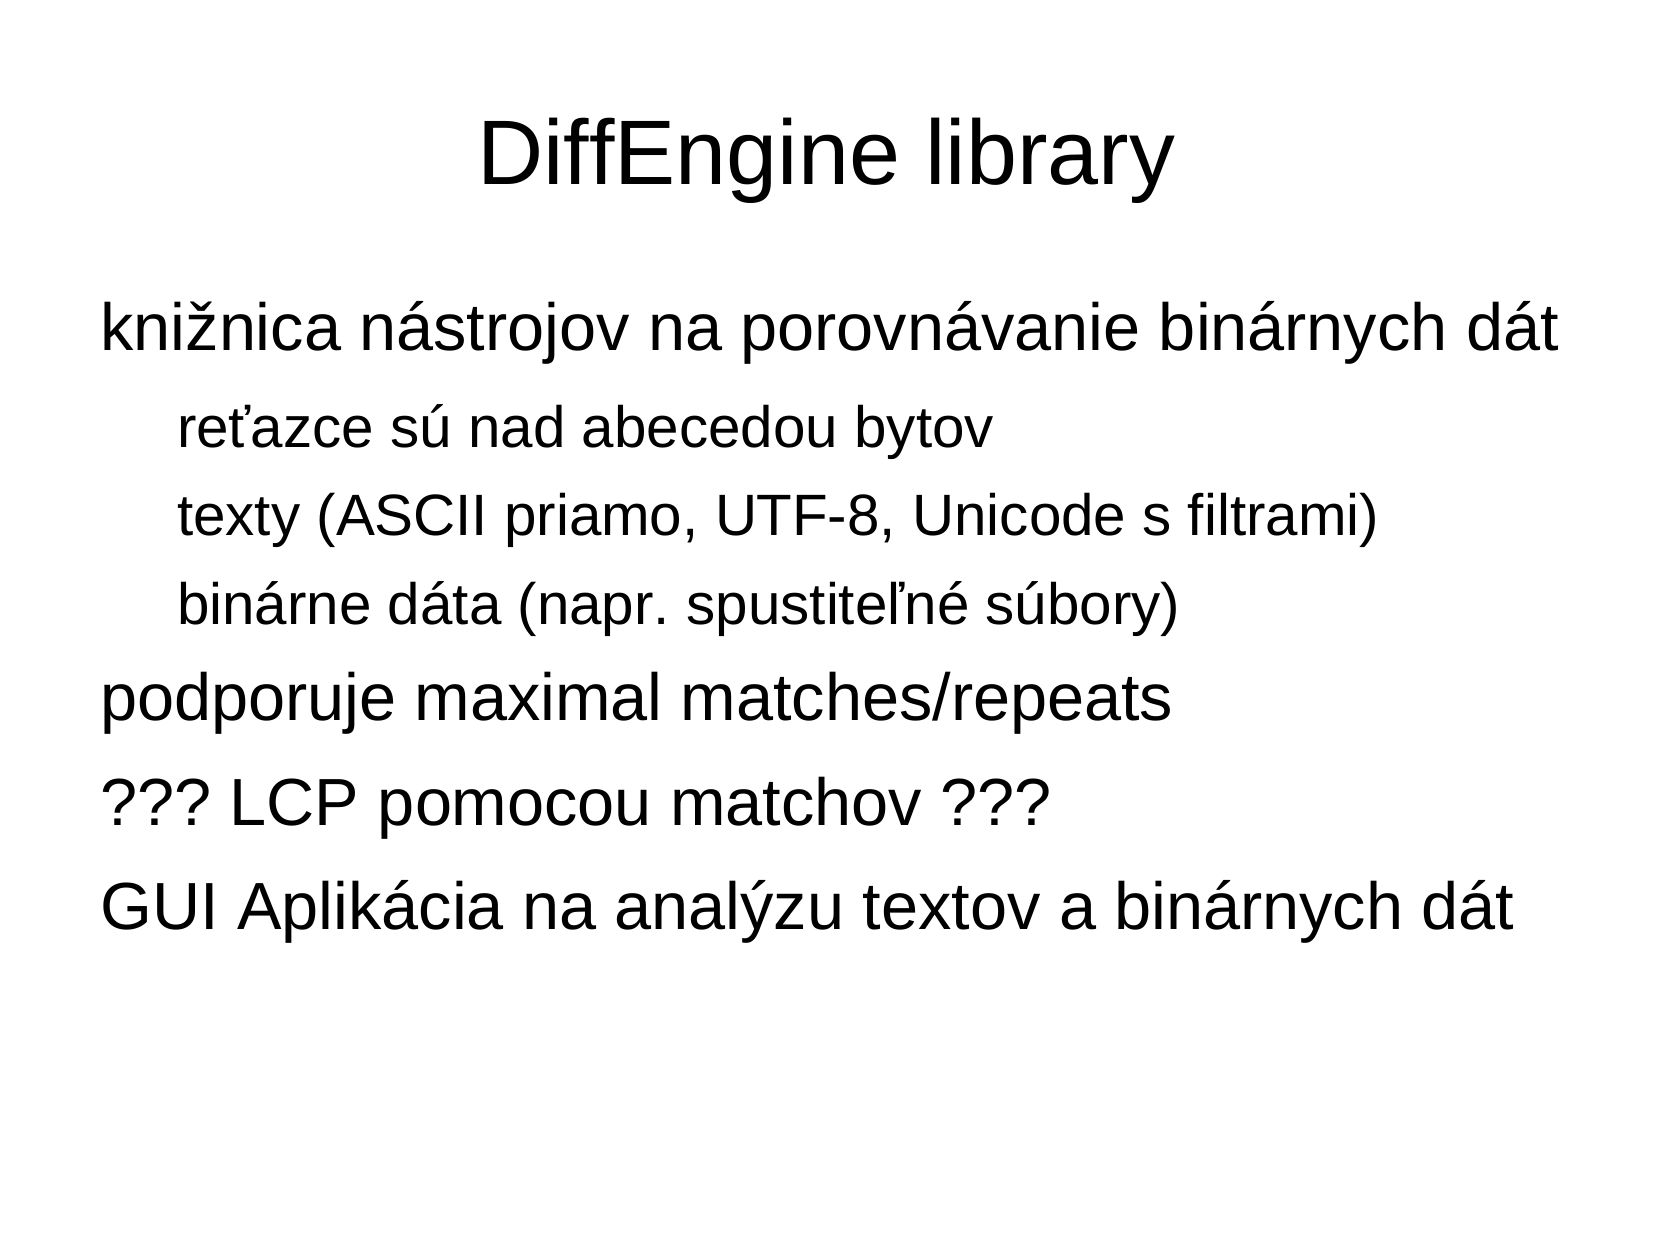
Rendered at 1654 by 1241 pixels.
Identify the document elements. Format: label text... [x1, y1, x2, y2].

list knižnica nástrojov na porovnávanie binárnych dát reťazce sú nad abecedou bytov texty (ASCII priamo, UTF-8, Unicode s filtrami) binárne dáta (napr. spustiteľné súbory) podporuje maximal matches/repeats ??? LCP pomocou matchov ??? GUI Aplikácia na analýzu textov a binárnych dát [82, 290, 1571, 1109]
title DiffEngine library [82, 49, 1571, 257]
